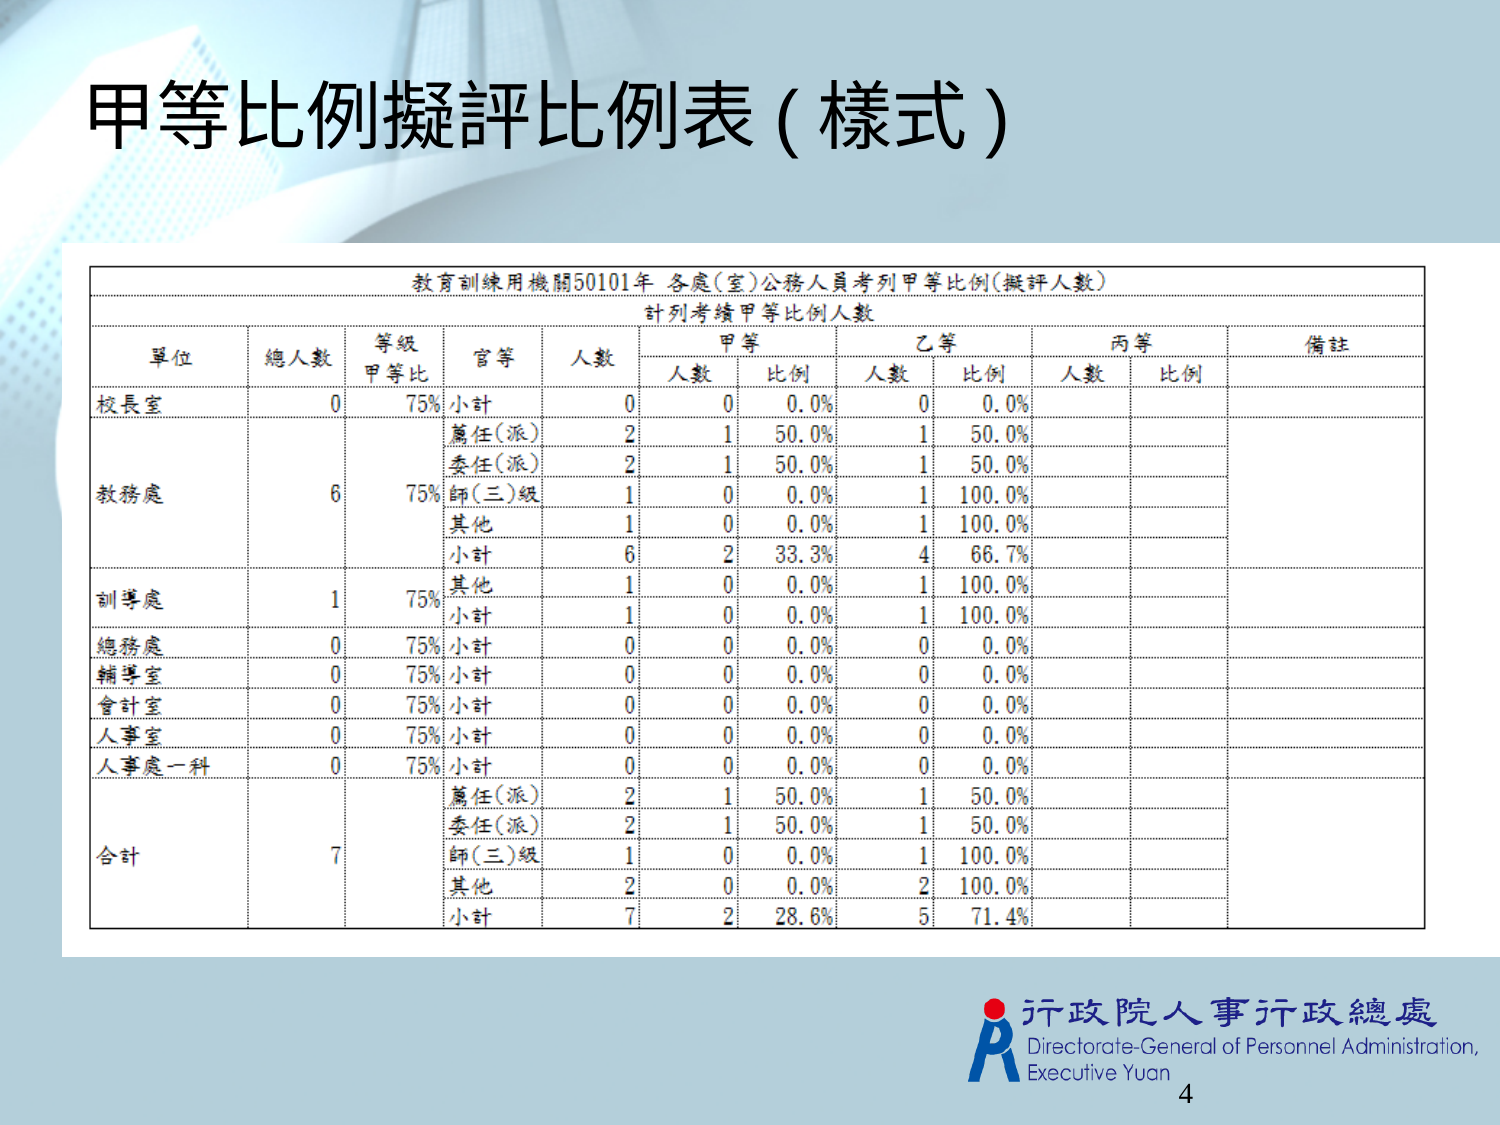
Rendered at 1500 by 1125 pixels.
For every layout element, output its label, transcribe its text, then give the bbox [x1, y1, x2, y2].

title 甲等比例擬評比例表(樣式) [66, 61, 1342, 249]
picture [62, 243, 1500, 958]
text_box [1163, 1066, 1477, 1125]
